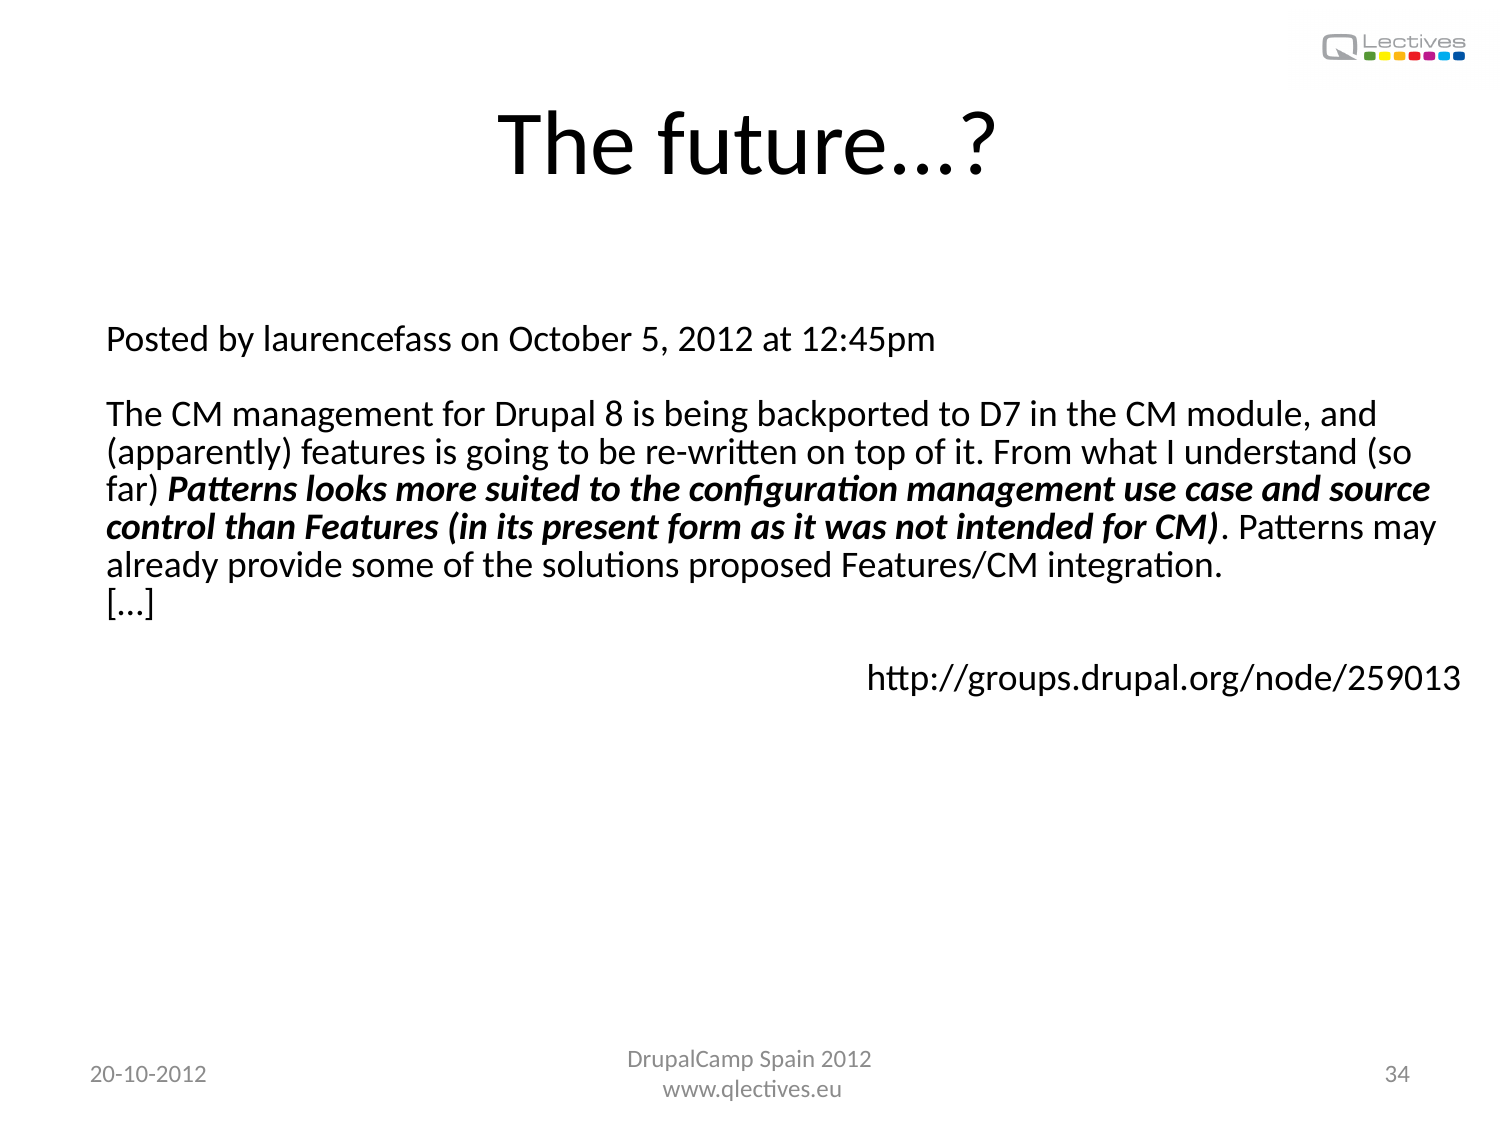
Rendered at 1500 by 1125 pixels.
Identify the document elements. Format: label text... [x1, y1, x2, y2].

text_box 20-10-2012 [74, 1042, 425, 1103]
text_box <number> [1074, 1042, 1425, 1103]
text_box The future...? [74, 44, 1425, 212]
text_box Posted by laurencefass on October 5, 2012 at 12:45pm The CM management for Drupal 8 is being backported to D7 in the CM module, and (apparently) features is going to be re-written on top of it. From what I understand (so far) Patterns looks more suited to the configuration management use case and source control than Features (in its present form as it was not intended for CM). Patterns may already provide some of the solutions proposed Features/CM integration. […] http://groups.drupal.org/node/259013 [56, 212, 1477, 1038]
picture [1288, 9, 1500, 90]
text_box DrupalCamp Spain 2012 www.qlectives.eu [512, 1042, 988, 1103]
